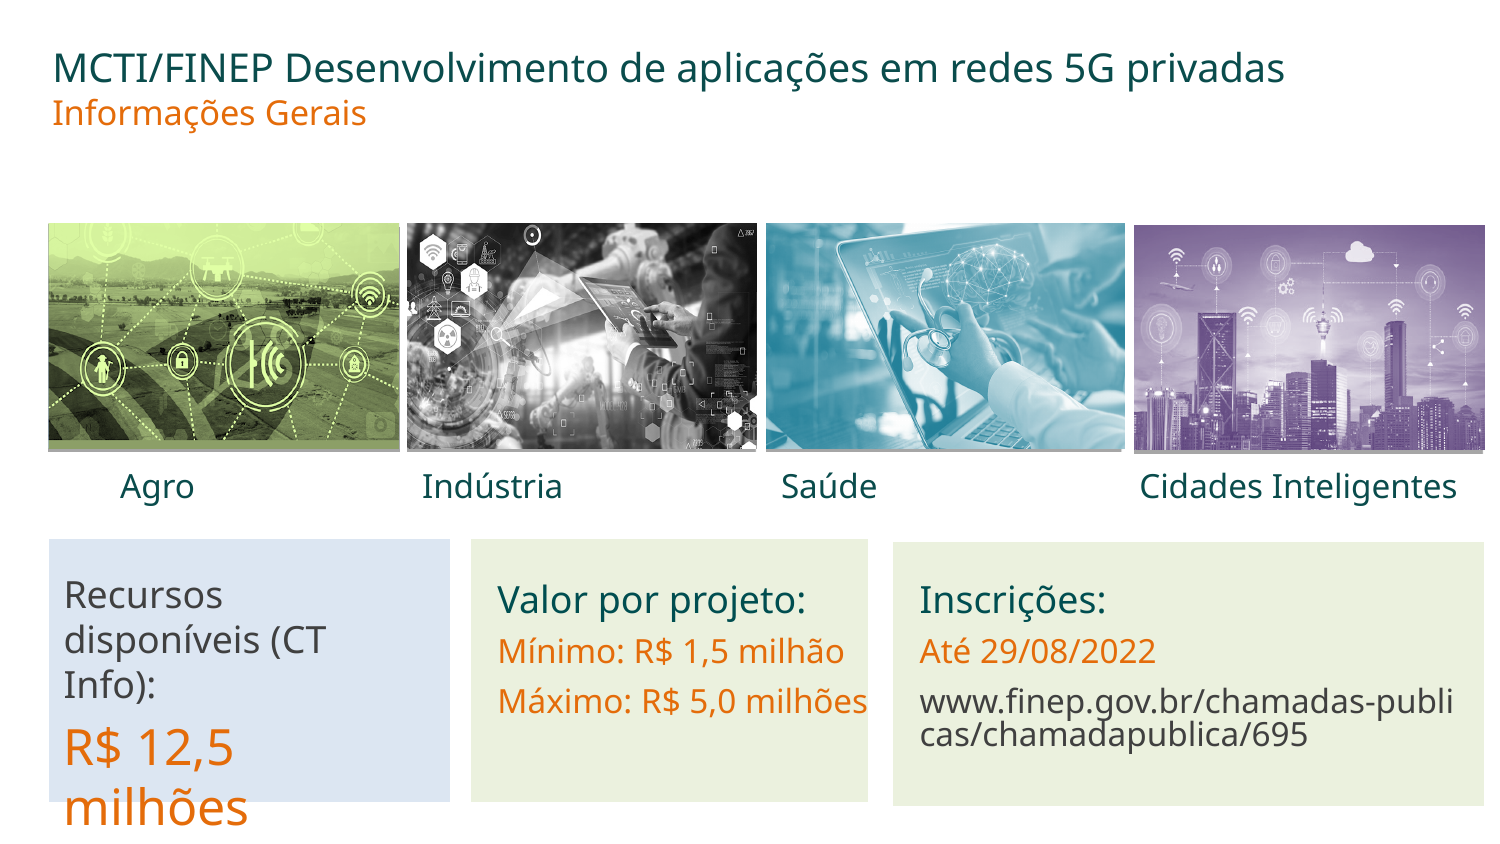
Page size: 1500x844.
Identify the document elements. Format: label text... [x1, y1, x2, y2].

picture [48, 223, 399, 449]
text_box [471, 539, 868, 802]
text_box Recursos disponíveis (CT Info): R$ 12,5 milhões [49, 563, 433, 843]
text_box Indústria [407, 458, 766, 513]
text_box Agro [105, 458, 210, 513]
picture [407, 223, 757, 449]
text_box MCTI/FINEP Desenvolvimento de aplicações em redes 5G privadas Informações Gerais [37, 20, 1454, 155]
text_box Saúde [766, 457, 1124, 512]
text_box [49, 539, 450, 802]
text_box Valor por projeto: Mínimo: R$ 1,5 milhão Máximo: R$ 5,0 milhões [482, 569, 893, 728]
text_box Inscrições: Até 29/08/2022 www.finep.gov.br/chamadas-publicas/chamadapublica/695 [905, 569, 1484, 773]
picture [1134, 225, 1485, 450]
text_box Cidades Inteligentes [1124, 458, 1484, 542]
picture [766, 223, 1125, 449]
text_box [893, 542, 1484, 806]
